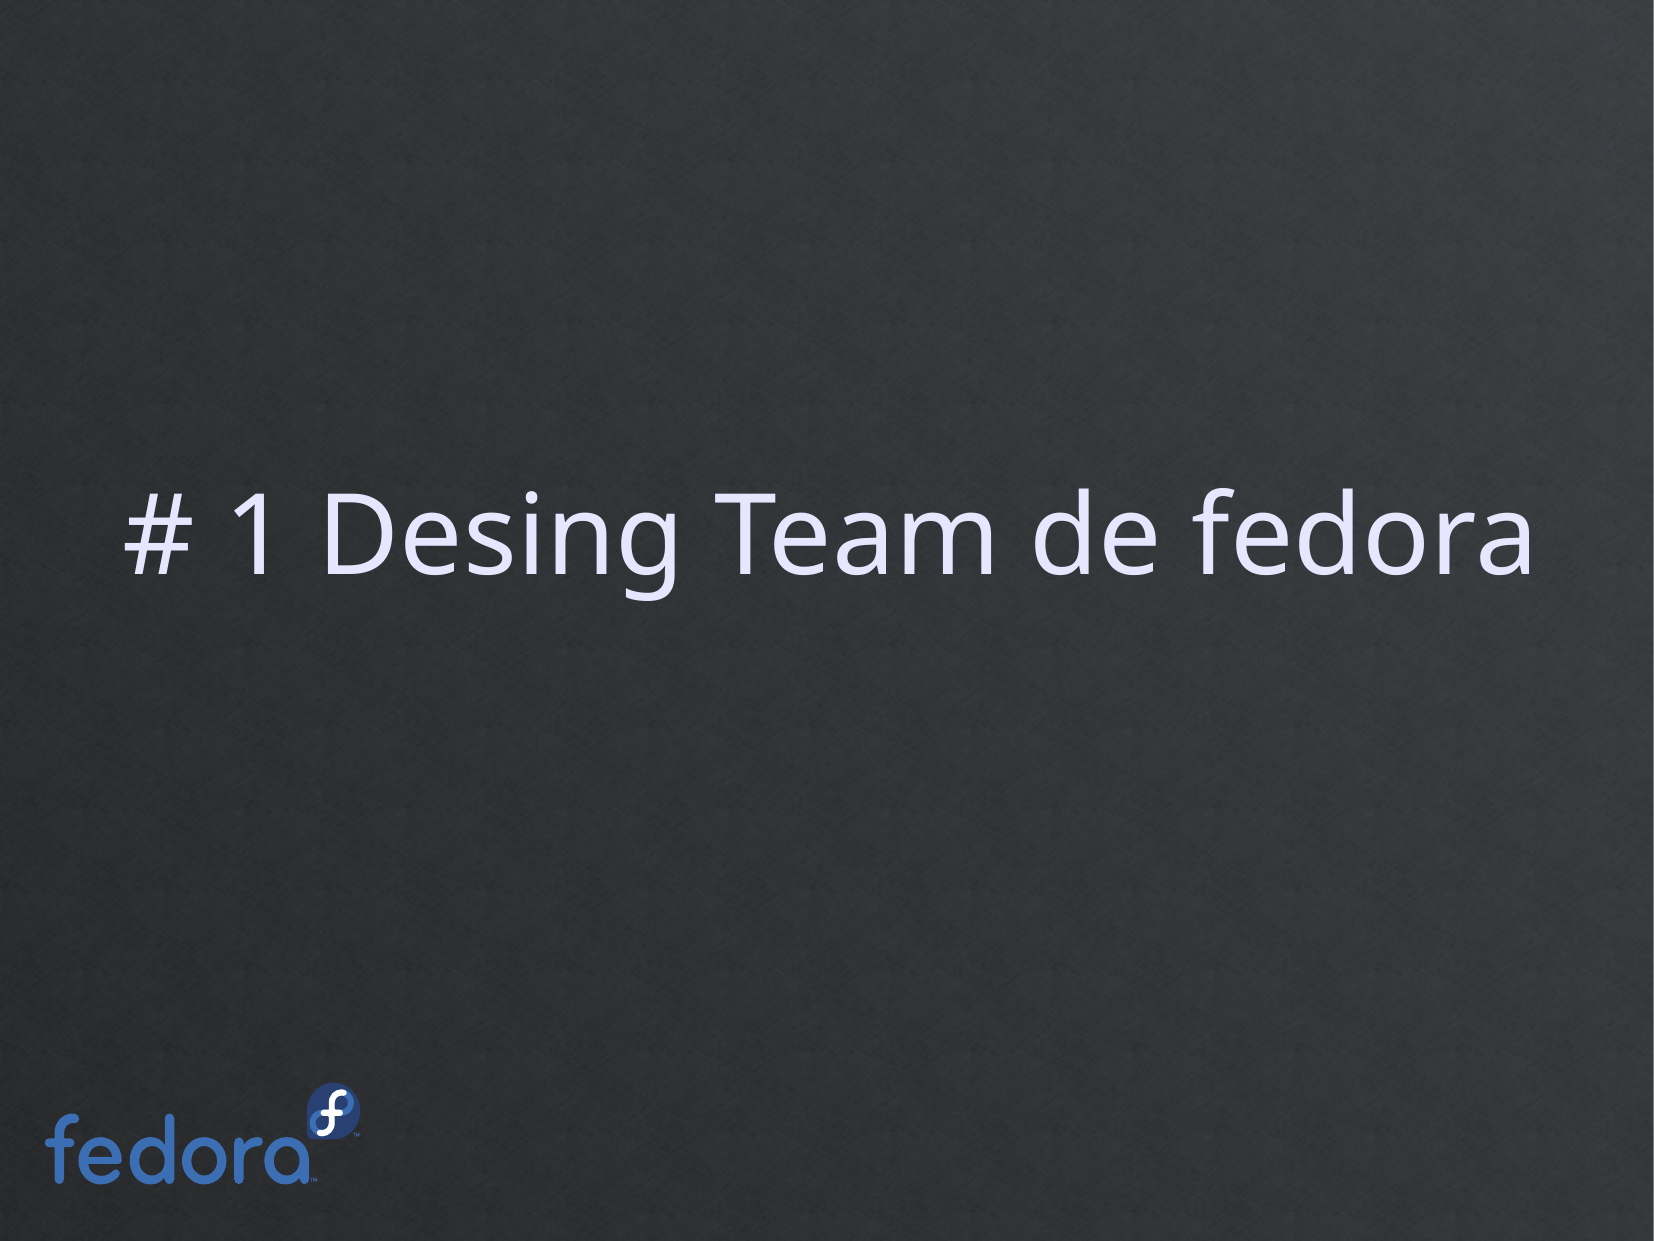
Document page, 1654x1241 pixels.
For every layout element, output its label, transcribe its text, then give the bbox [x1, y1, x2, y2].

picture [0, 0, 1654, 1241]
title # 1 Desing Team de fedora [86, 427, 1576, 635]
